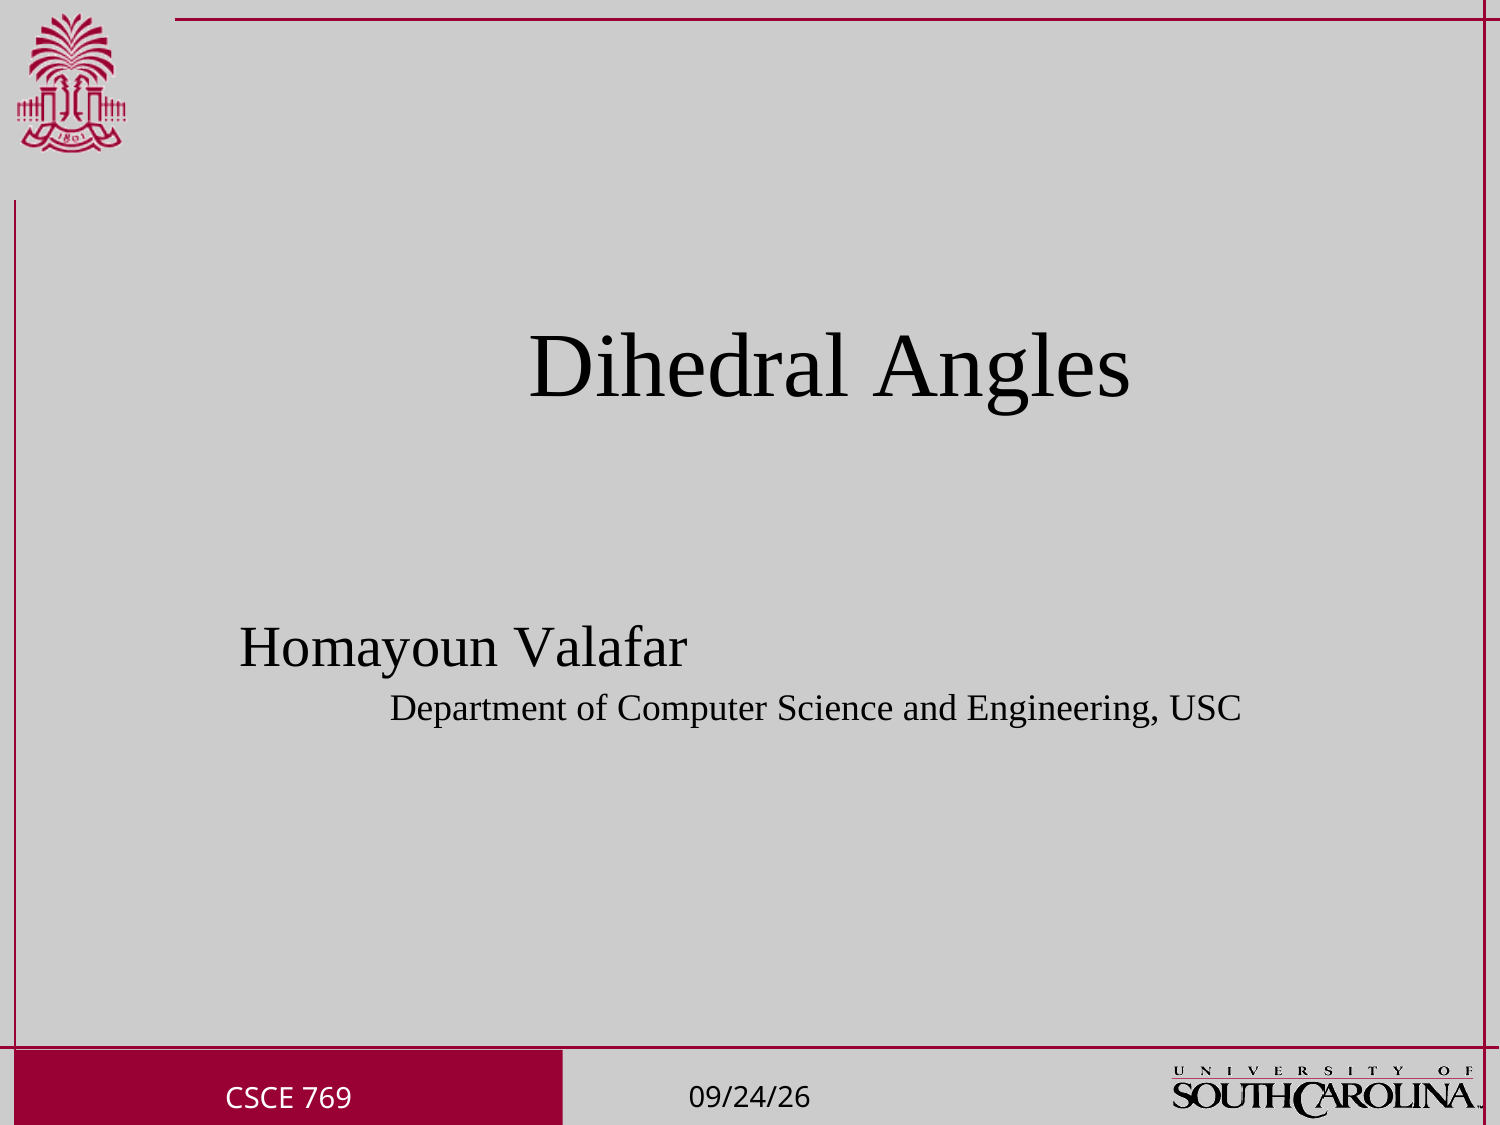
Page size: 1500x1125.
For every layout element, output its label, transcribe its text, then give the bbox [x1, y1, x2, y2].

picture [12, 12, 131, 155]
subtitle Homayoun Valafar Department of Computer Science and Engineering, USC [225, 612, 1276, 920]
title Dihedral Angles [275, 167, 1388, 563]
picture [1162, 1049, 1483, 1125]
